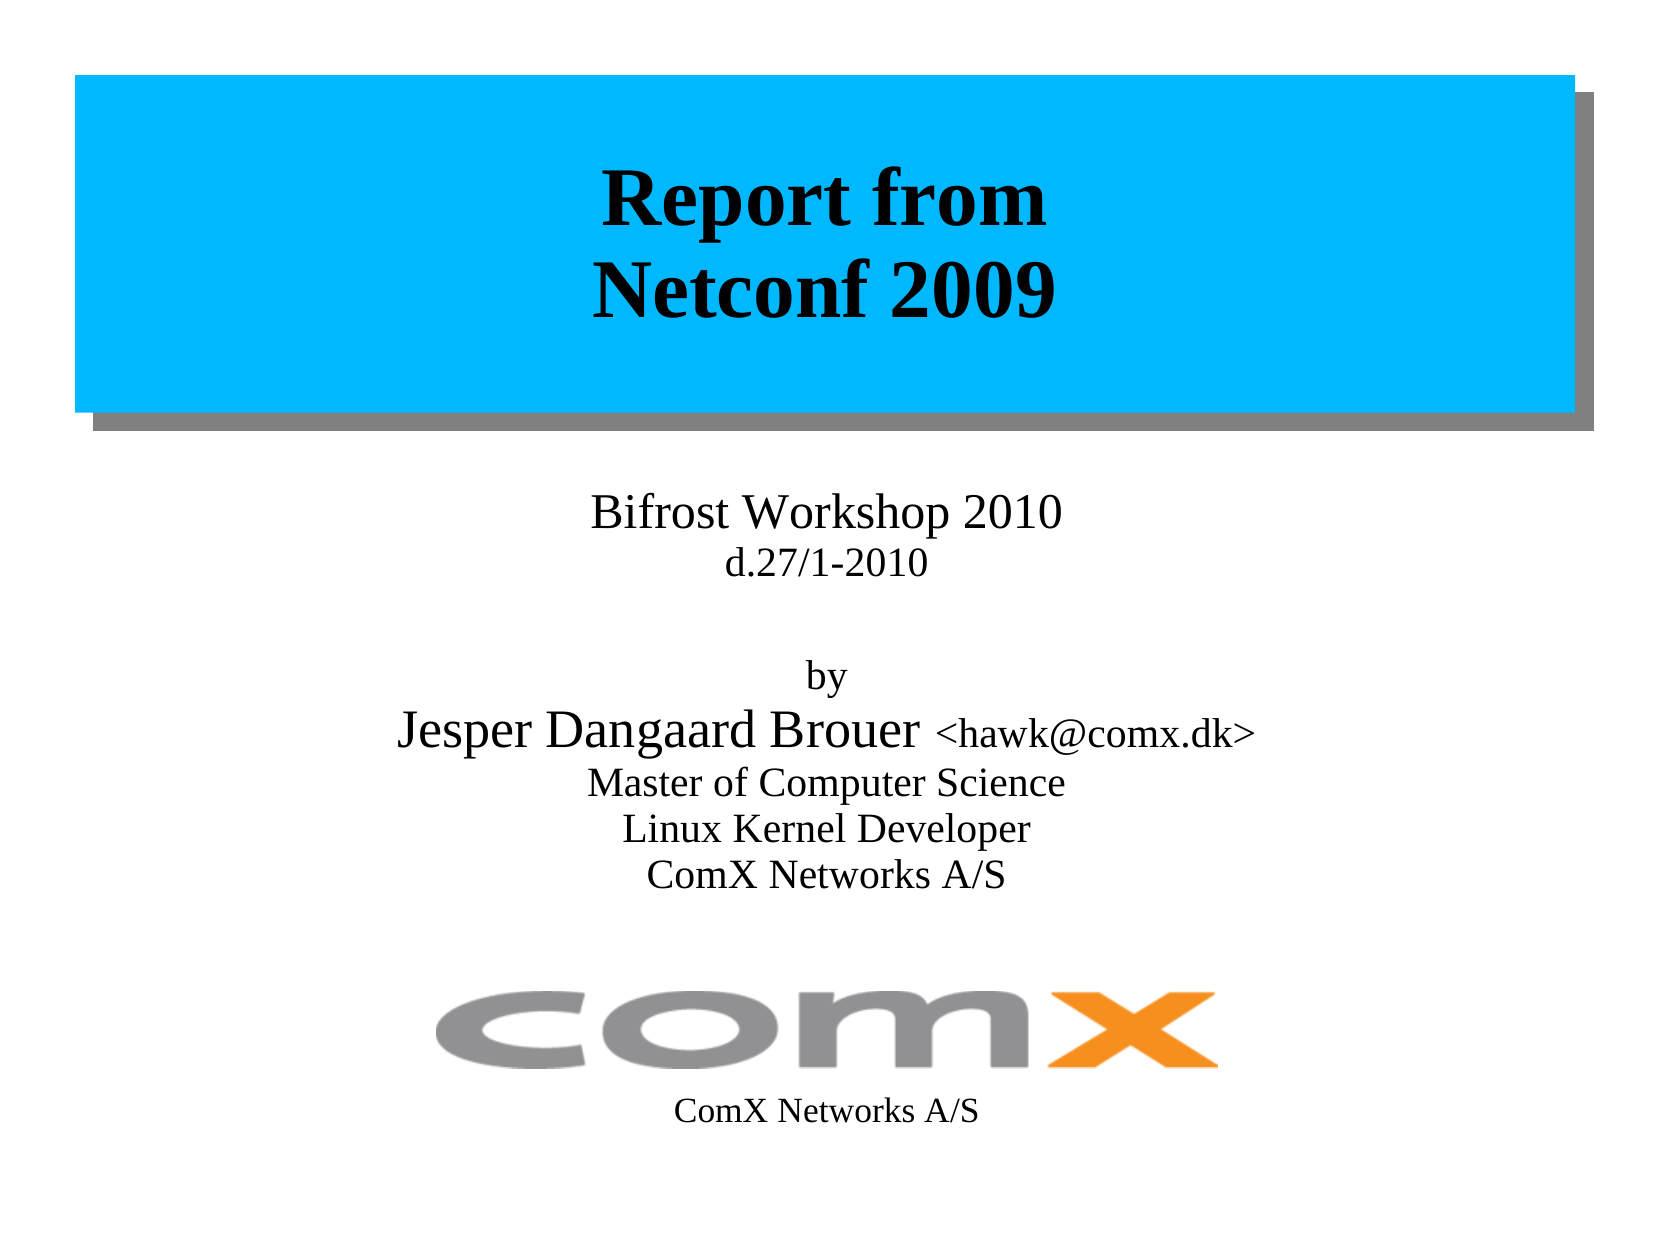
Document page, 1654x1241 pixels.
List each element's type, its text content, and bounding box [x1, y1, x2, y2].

picture [436, 991, 1218, 1069]
text_box Report from Netconf 2009 [75, 75, 1576, 413]
text_box ComX Networks A/S [597, 1075, 1057, 1182]
text_box by Jesper Dangaard Brouer <hawk@comx.dk> Master of Computer Science Linux Kernel Developer ComX Networks A/S [334, 637, 1319, 936]
text_box Bifrost Workshop 2010 d.27/1-2010 [466, 468, 1188, 612]
